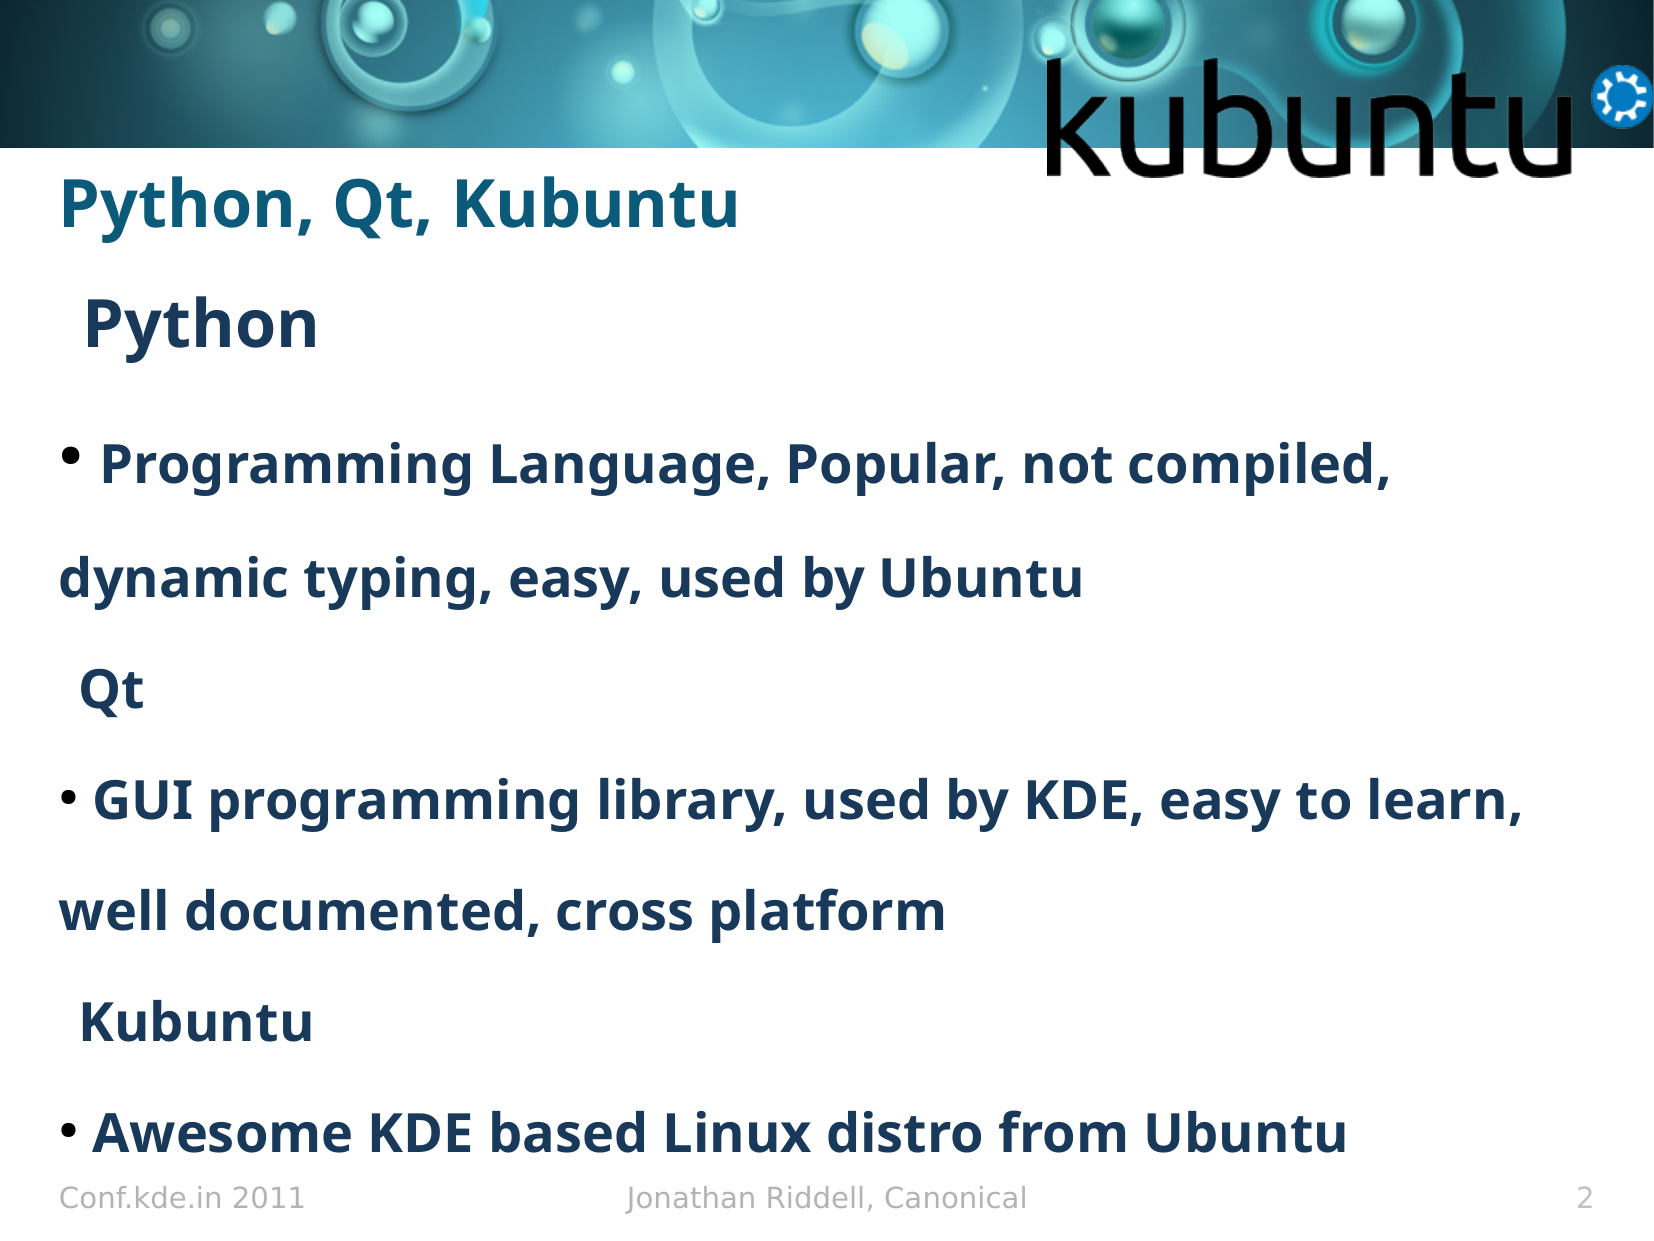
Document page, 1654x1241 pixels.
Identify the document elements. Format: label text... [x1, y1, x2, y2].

picture [0, 0, 1654, 178]
subtitle Python Programming Language, Popular, not compiled, dynamic typing, easy, used by Ubuntu Qt GUI programming library, used by KDE, easy to learn, well documented, cross platform Kubuntu Awesome KDE based Linux distro from Ubuntu [59, 290, 1595, 1109]
title Python, Qt, Kubuntu [59, 147, 1595, 257]
